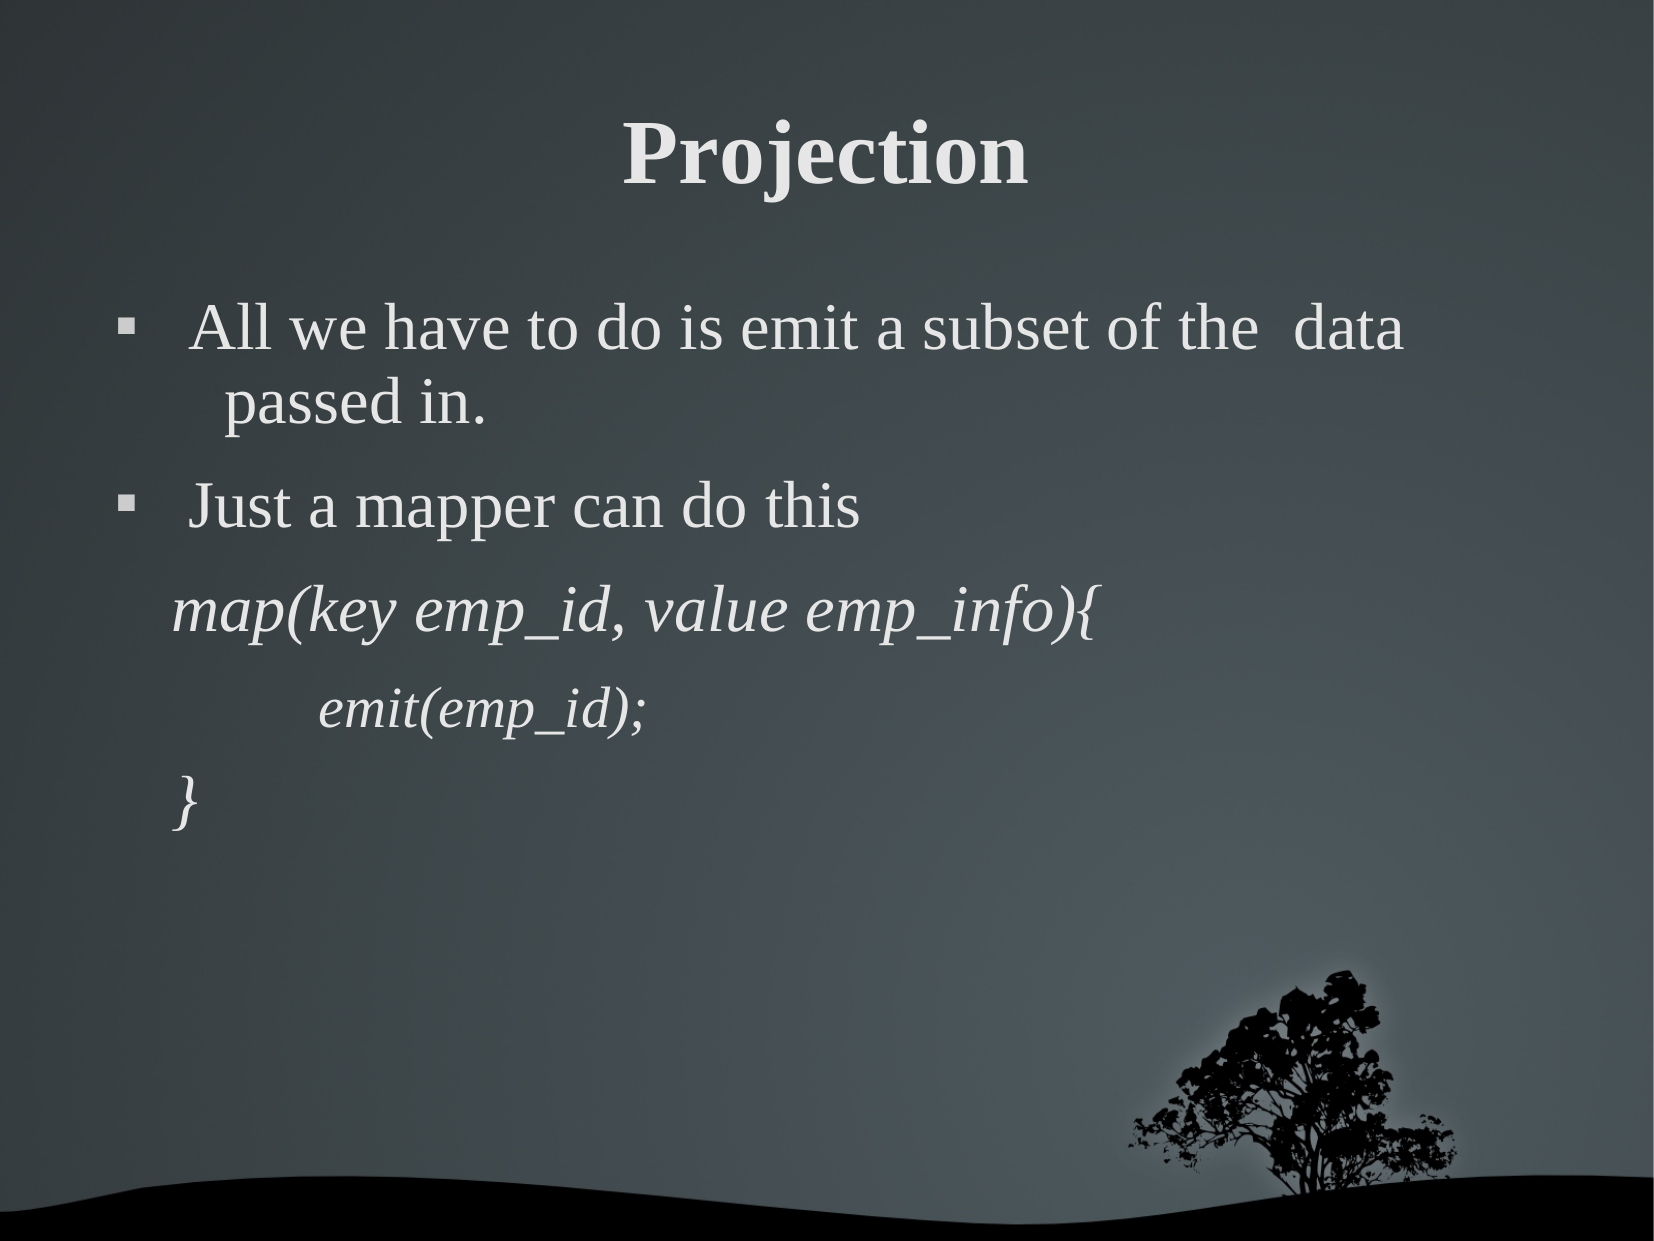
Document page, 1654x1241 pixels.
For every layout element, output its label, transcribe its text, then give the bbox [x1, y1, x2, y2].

picture [0, 0, 1654, 1241]
list All we have to do is emit a subset of the data passed in. Just a mapper can do this map(key emp_id, value emp_info){ emit(emp_id); } [82, 290, 1571, 1094]
title Projection [82, 56, 1571, 250]
